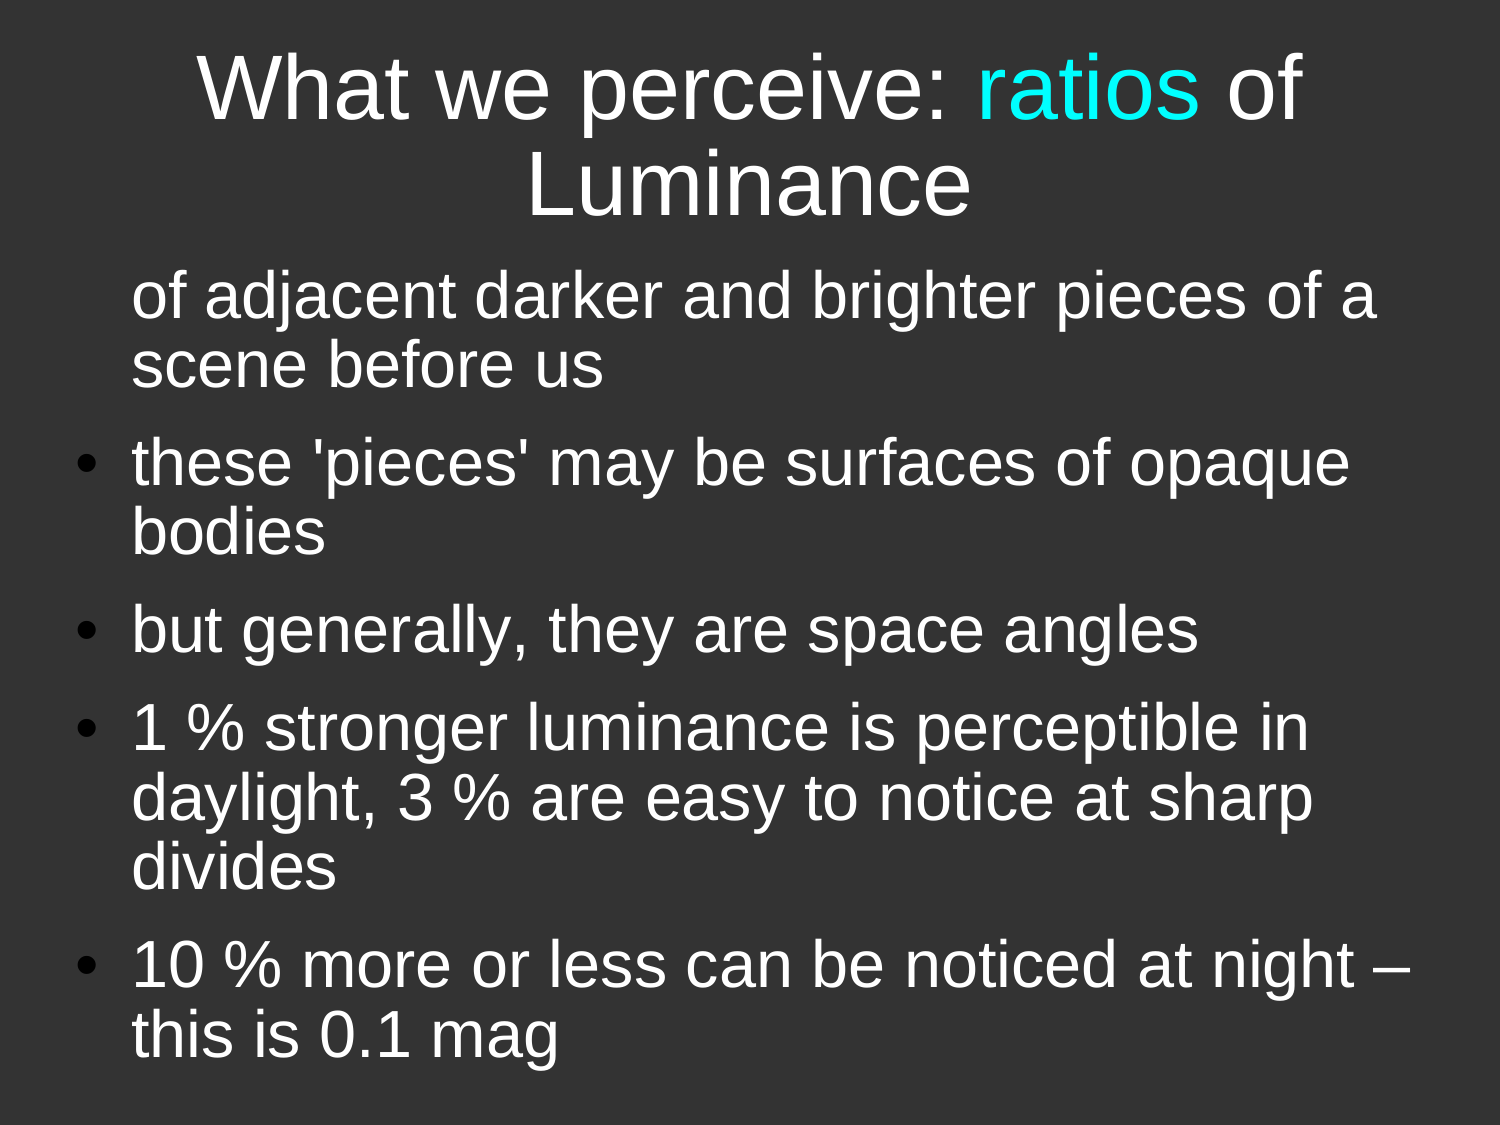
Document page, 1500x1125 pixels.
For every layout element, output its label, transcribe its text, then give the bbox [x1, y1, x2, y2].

list of adjacent darker and brighter pieces of a scene before us these 'pieces' may be surfaces of opaque bodies but generally, they are space angles 1 % stronger luminance is perceptible in daylight, 3 % are easy to notice at sharp divides 10 % more or less can be noticed at night – this is 0.1 mag [75, 262, 1425, 1072]
title What we perceive: ratios of Luminance [75, 21, 1425, 257]
